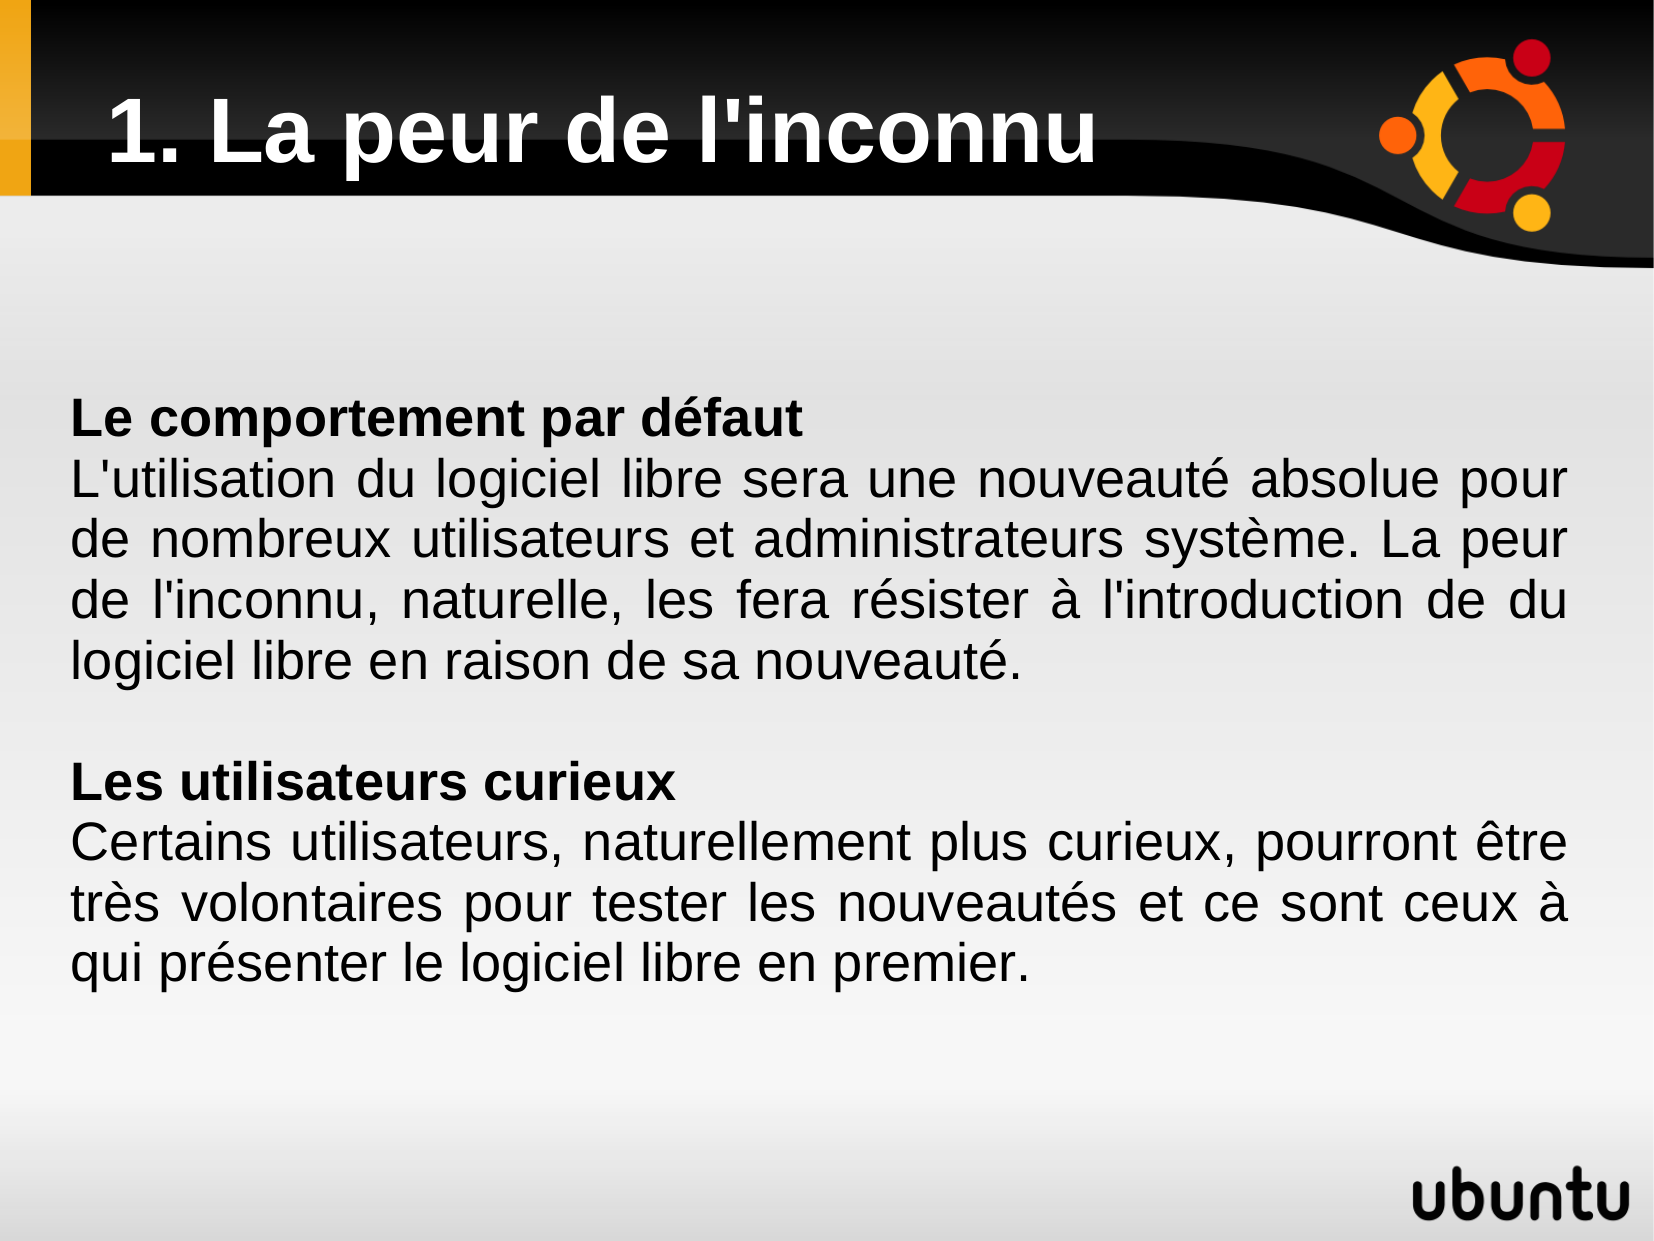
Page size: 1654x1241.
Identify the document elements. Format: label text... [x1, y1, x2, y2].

picture [0, 0, 1654, 1241]
title 1. La peur de l'inconnu [106, 55, 1595, 207]
text_box Le comportement par défaut L'utilisation du logiciel libre sera une nouveauté absolue pour de nombreux utilisateurs et administrateurs système. La peur de l'inconnu, naturelle, les fera résister à l'introduction de du logiciel libre en raison de sa nouveauté. Les utilisateurs curieux Certains utilisateurs, naturellement plus curieux, pourront être très volontaires pour tester les nouveautés et ce sont ceux à qui présenter le logiciel libre en premier. [70, 288, 1571, 1093]
